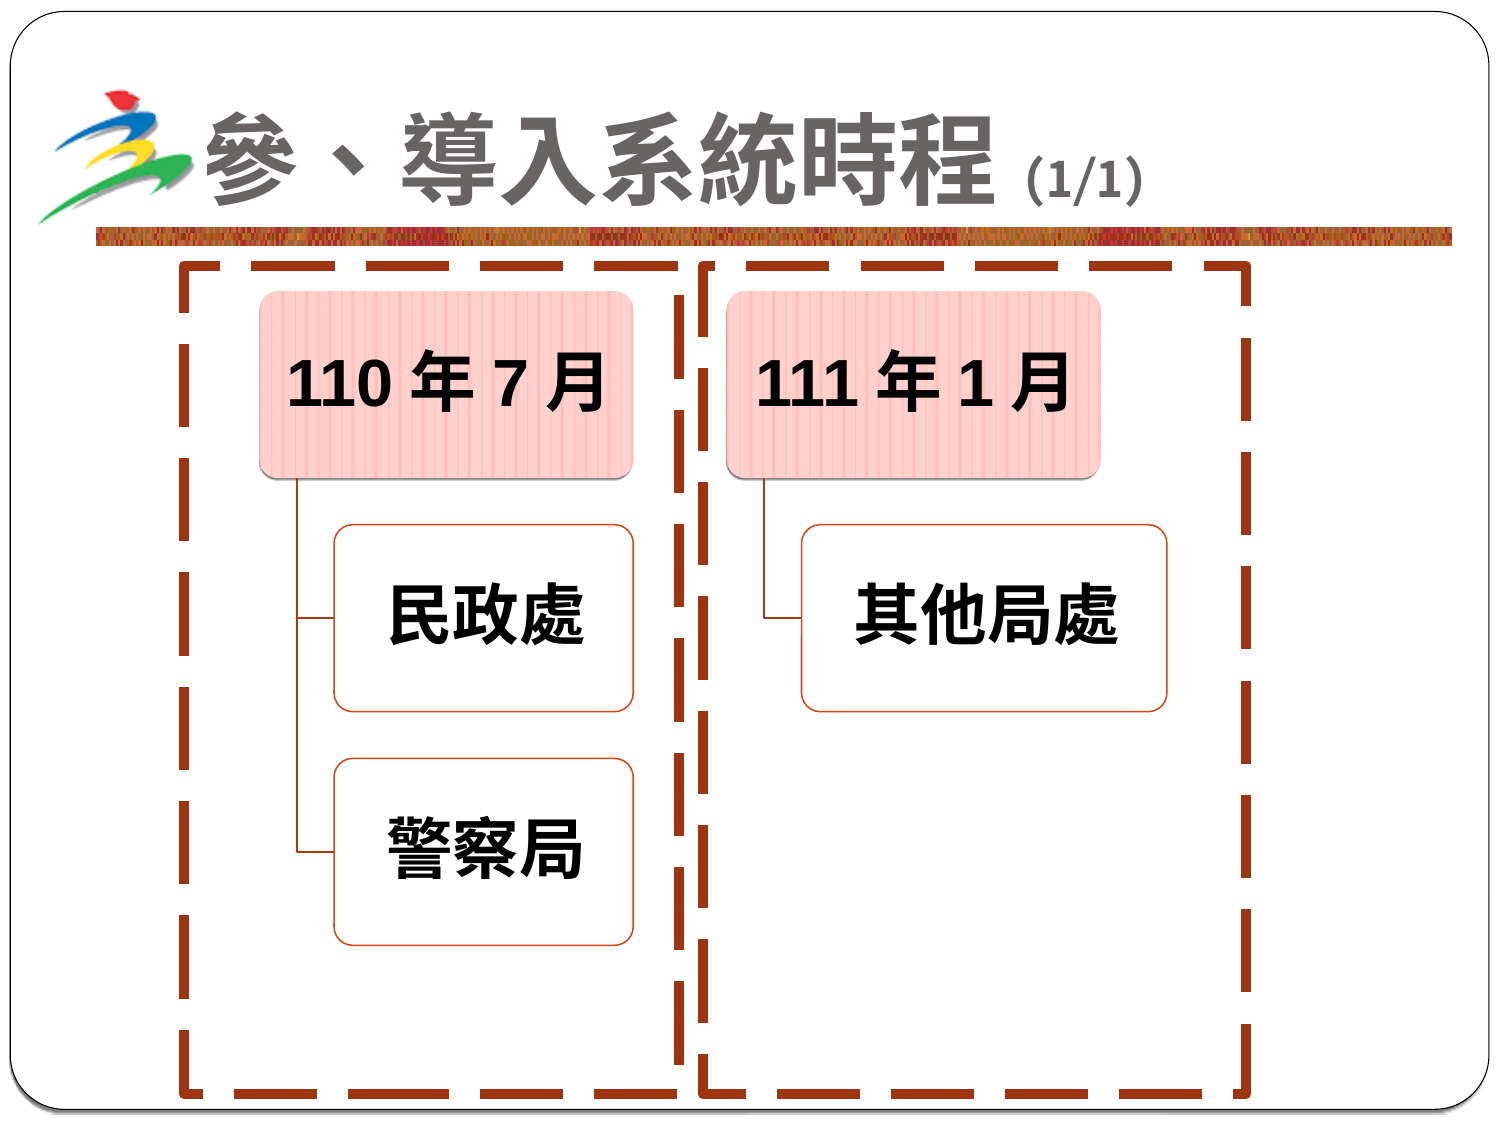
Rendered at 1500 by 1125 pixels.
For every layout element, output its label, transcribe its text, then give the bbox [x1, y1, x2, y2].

text_box 民政處 [334, 524, 634, 712]
text_box 警察局 [334, 758, 634, 946]
text_box 111年1月 [726, 290, 1101, 478]
picture [21, 66, 1452, 266]
text_box 110年7月 [259, 290, 634, 478]
text_box 其他局處 [801, 524, 1167, 712]
title 參、導入系統時程(1/1) [183, 45, 1459, 233]
